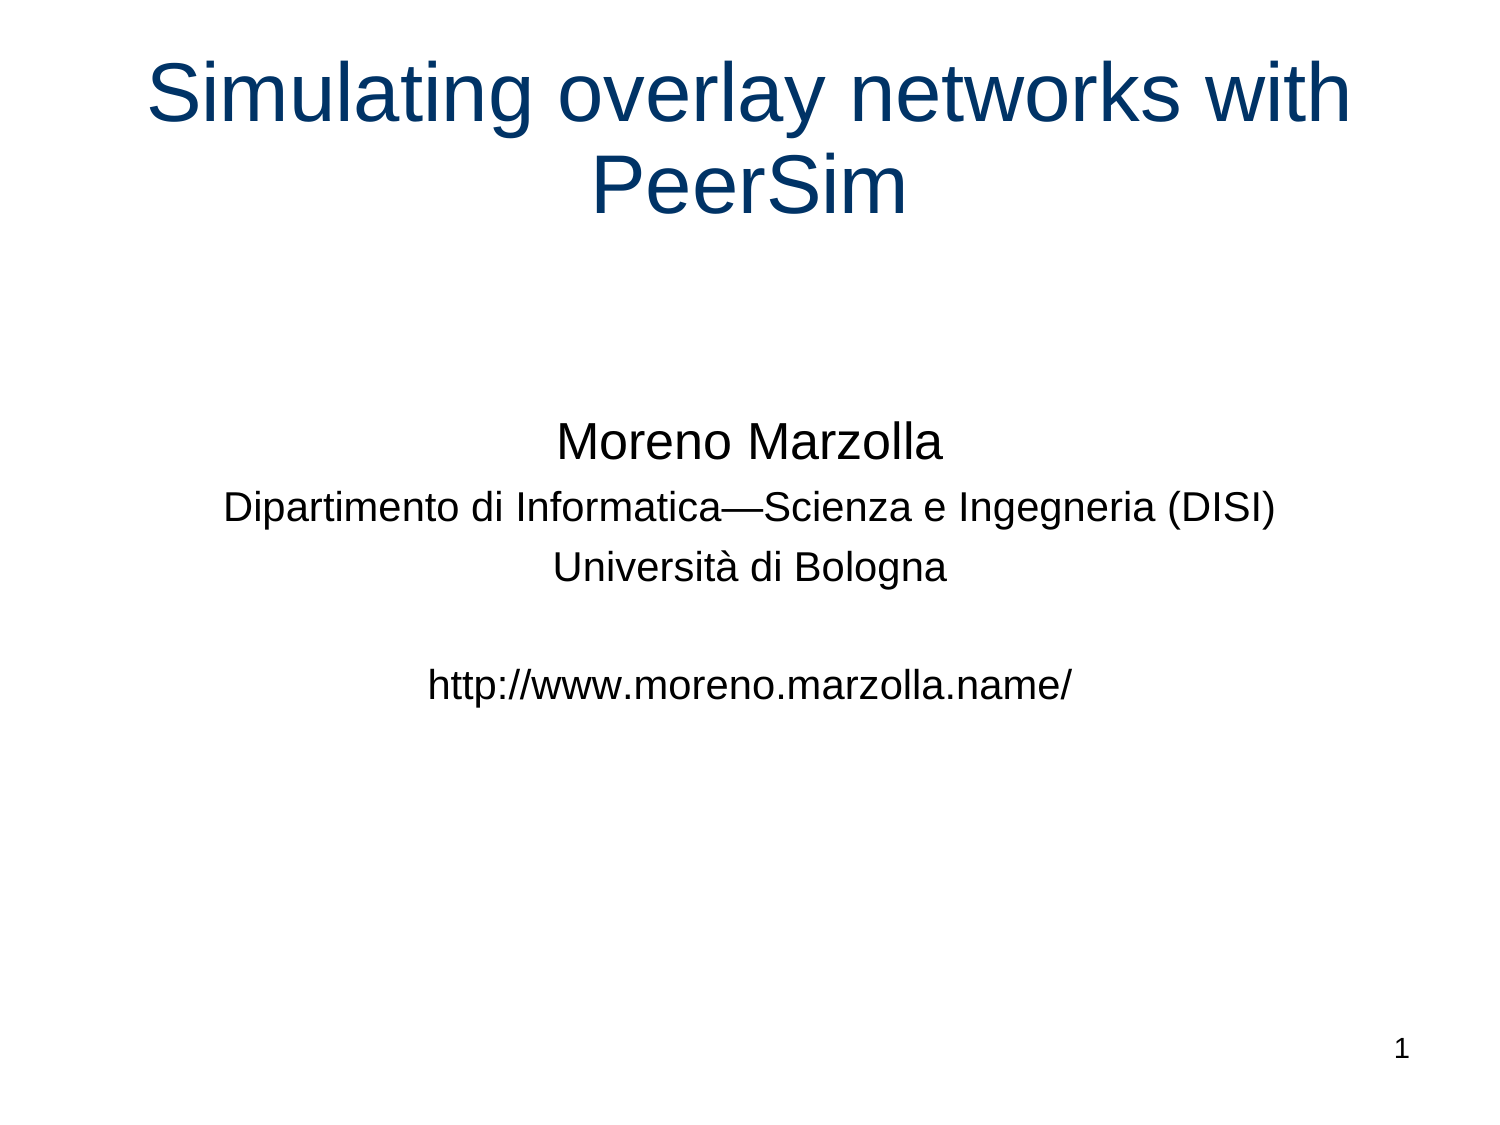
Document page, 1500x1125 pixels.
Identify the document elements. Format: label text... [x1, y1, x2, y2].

subtitle Moreno Marzolla Dipartimento di Informatica—Scienza e Ingegneria (DISI) Università di Bologna http://www.moreno.marzolla.name/ [75, 263, 1425, 1013]
title Simulating overlay networks with PeerSim [75, 38, 1425, 240]
